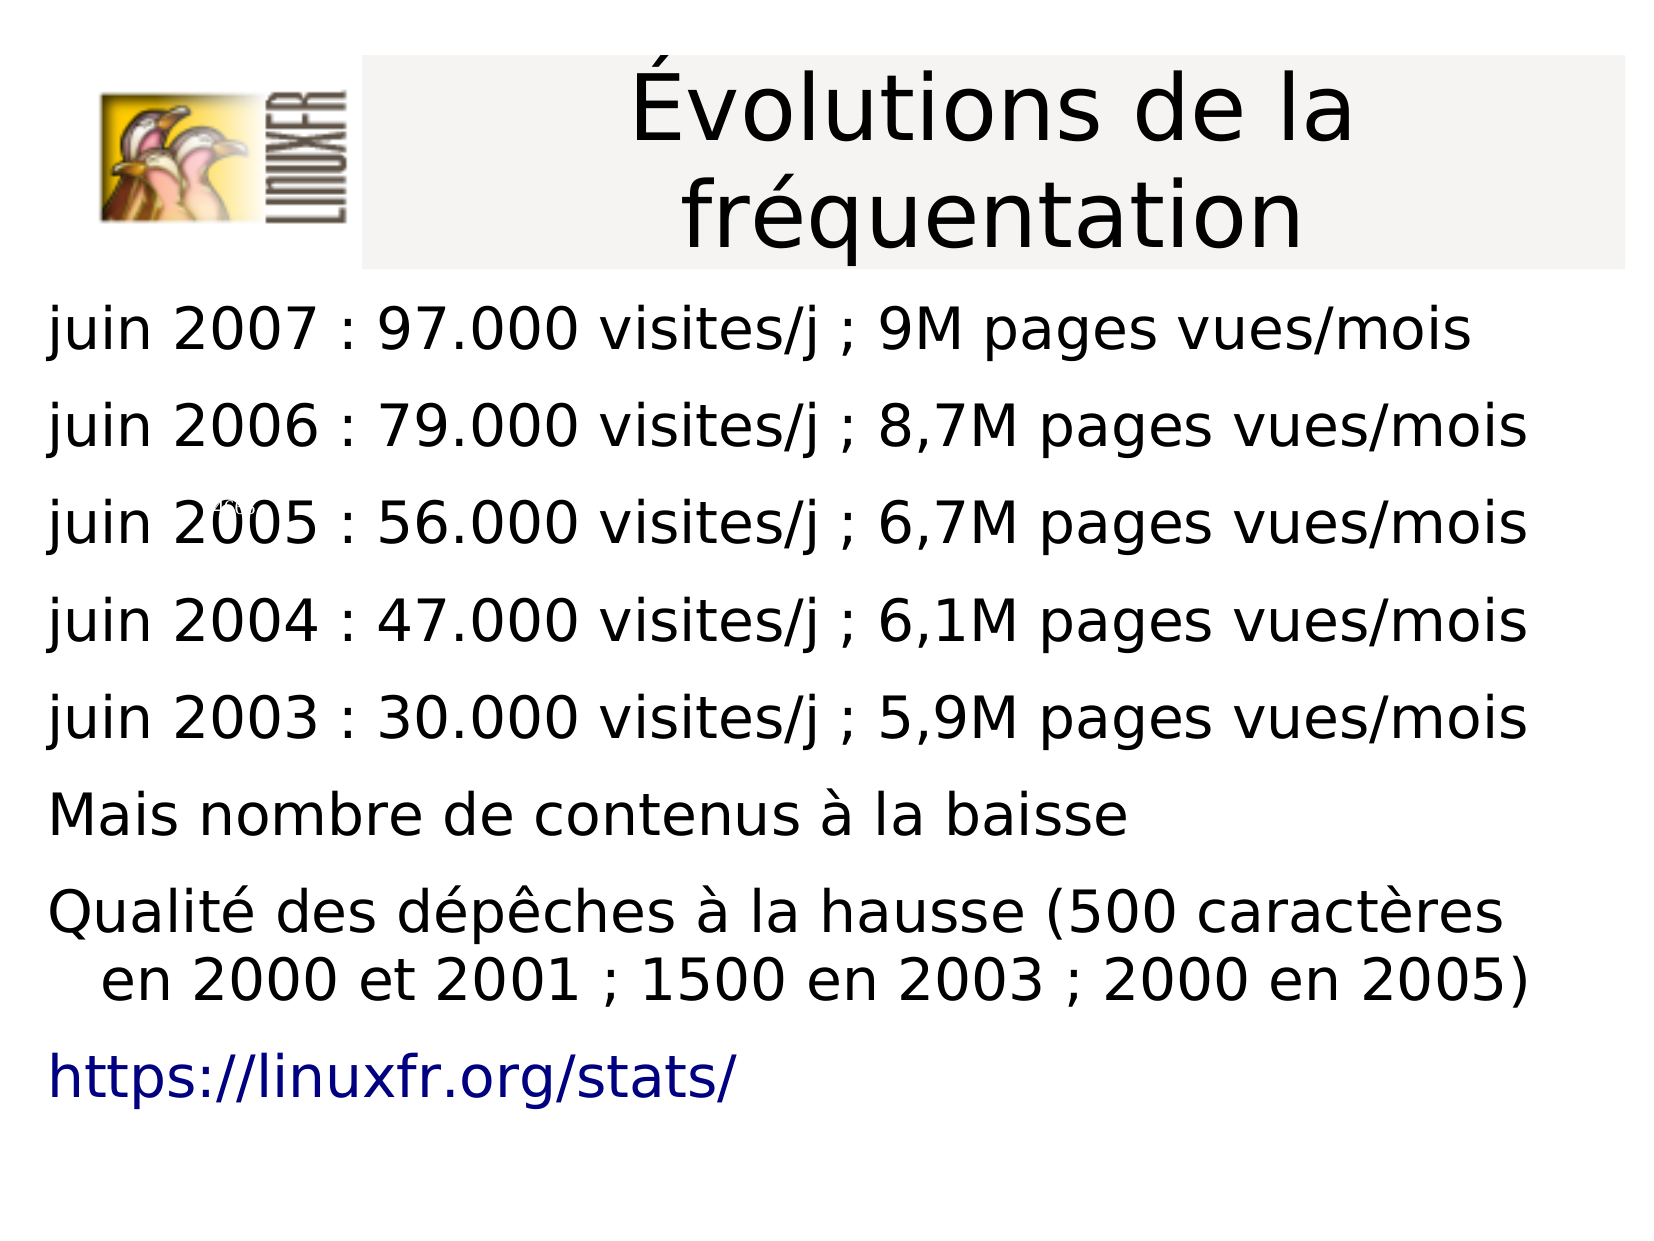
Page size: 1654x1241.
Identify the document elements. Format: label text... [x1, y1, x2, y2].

title Évolutions de la fréquentation [362, 55, 1626, 270]
list juin 2007 : 97.000 visites/j ; 9M pages vues/mois juin 2006 : 79.000 visites/j ; 8,7M pages vues/mois juin 2005 : 56.000 visites/j ; 6,7M pages vues/mois juin 2004 : 47.000 visites/j ; 6,1M pages vues/mois juin 2003 : 30.000 visites/j ; 5,9M pages vues/mois Mais nombre de contenus à la baisse Qualité des dépêches à la hausse (500 caractères en 2000 et 2001 ; 1500 en 2003 ; 2000 en 2005) https://linuxfr.org/stats/ [29, 295, 1595, 1112]
picture [95, 88, 355, 229]
text_box 4665 [213, 495, 266, 521]
